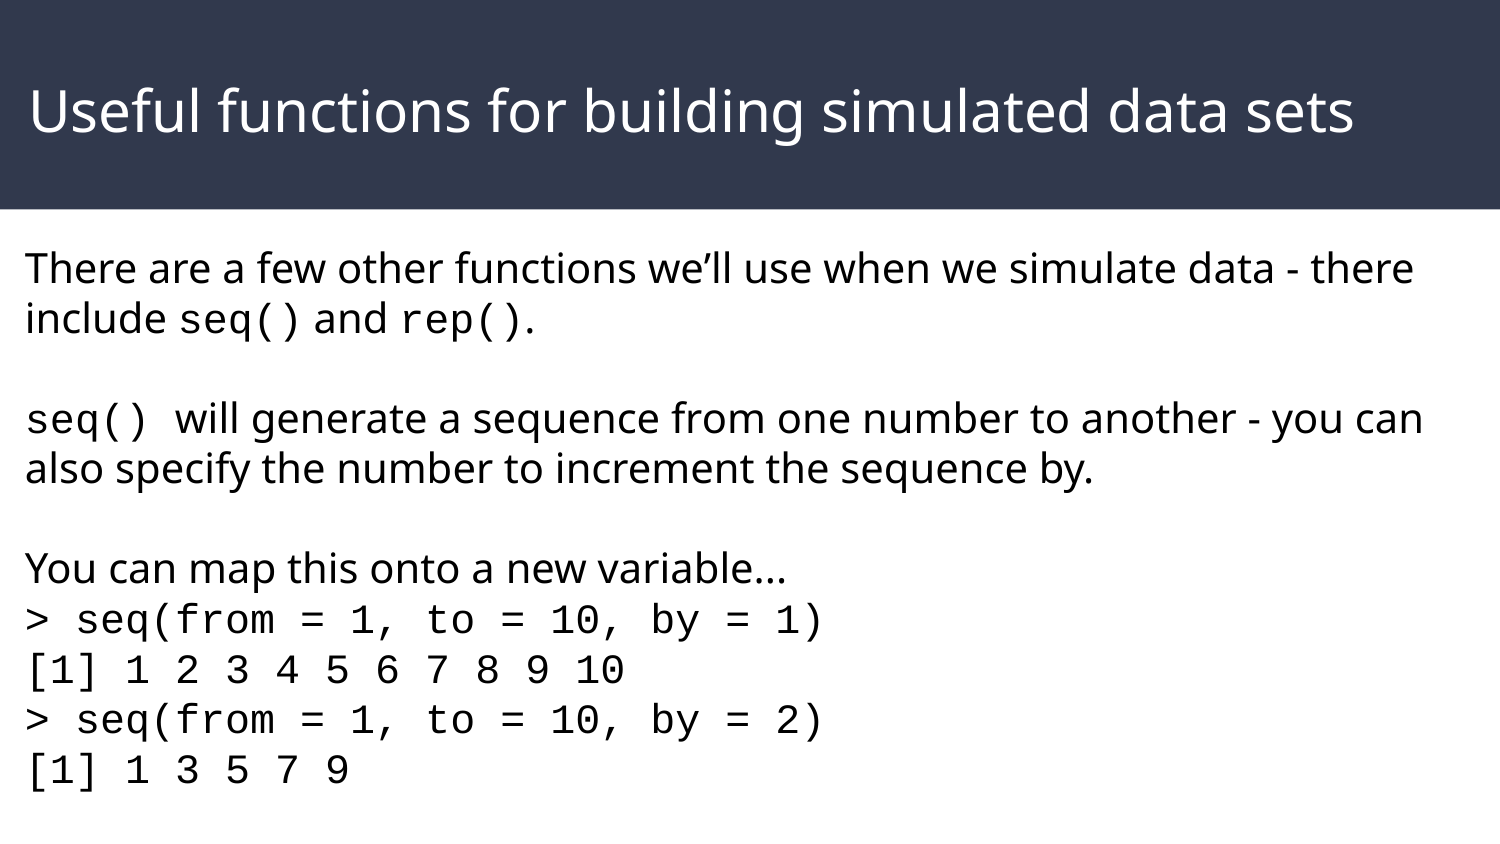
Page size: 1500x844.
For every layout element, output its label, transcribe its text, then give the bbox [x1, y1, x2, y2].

title Useful functions for building simulated data sets [13, 59, 1476, 186]
text_box There are a few other functions we’ll use when we simulate data - there include seq() and rep(). seq() will generate a sequence from one number to another - you can also specify the number to increment the sequence by. You can map this onto a new variable... > seq(from = 1, to = 10, by = 1) [1] 1 2 3 4 5 6 7 8 9 10 > seq(from = 1, to = 10, by = 2) [1] 1 3 5 7 9 [9, 227, 1480, 829]
